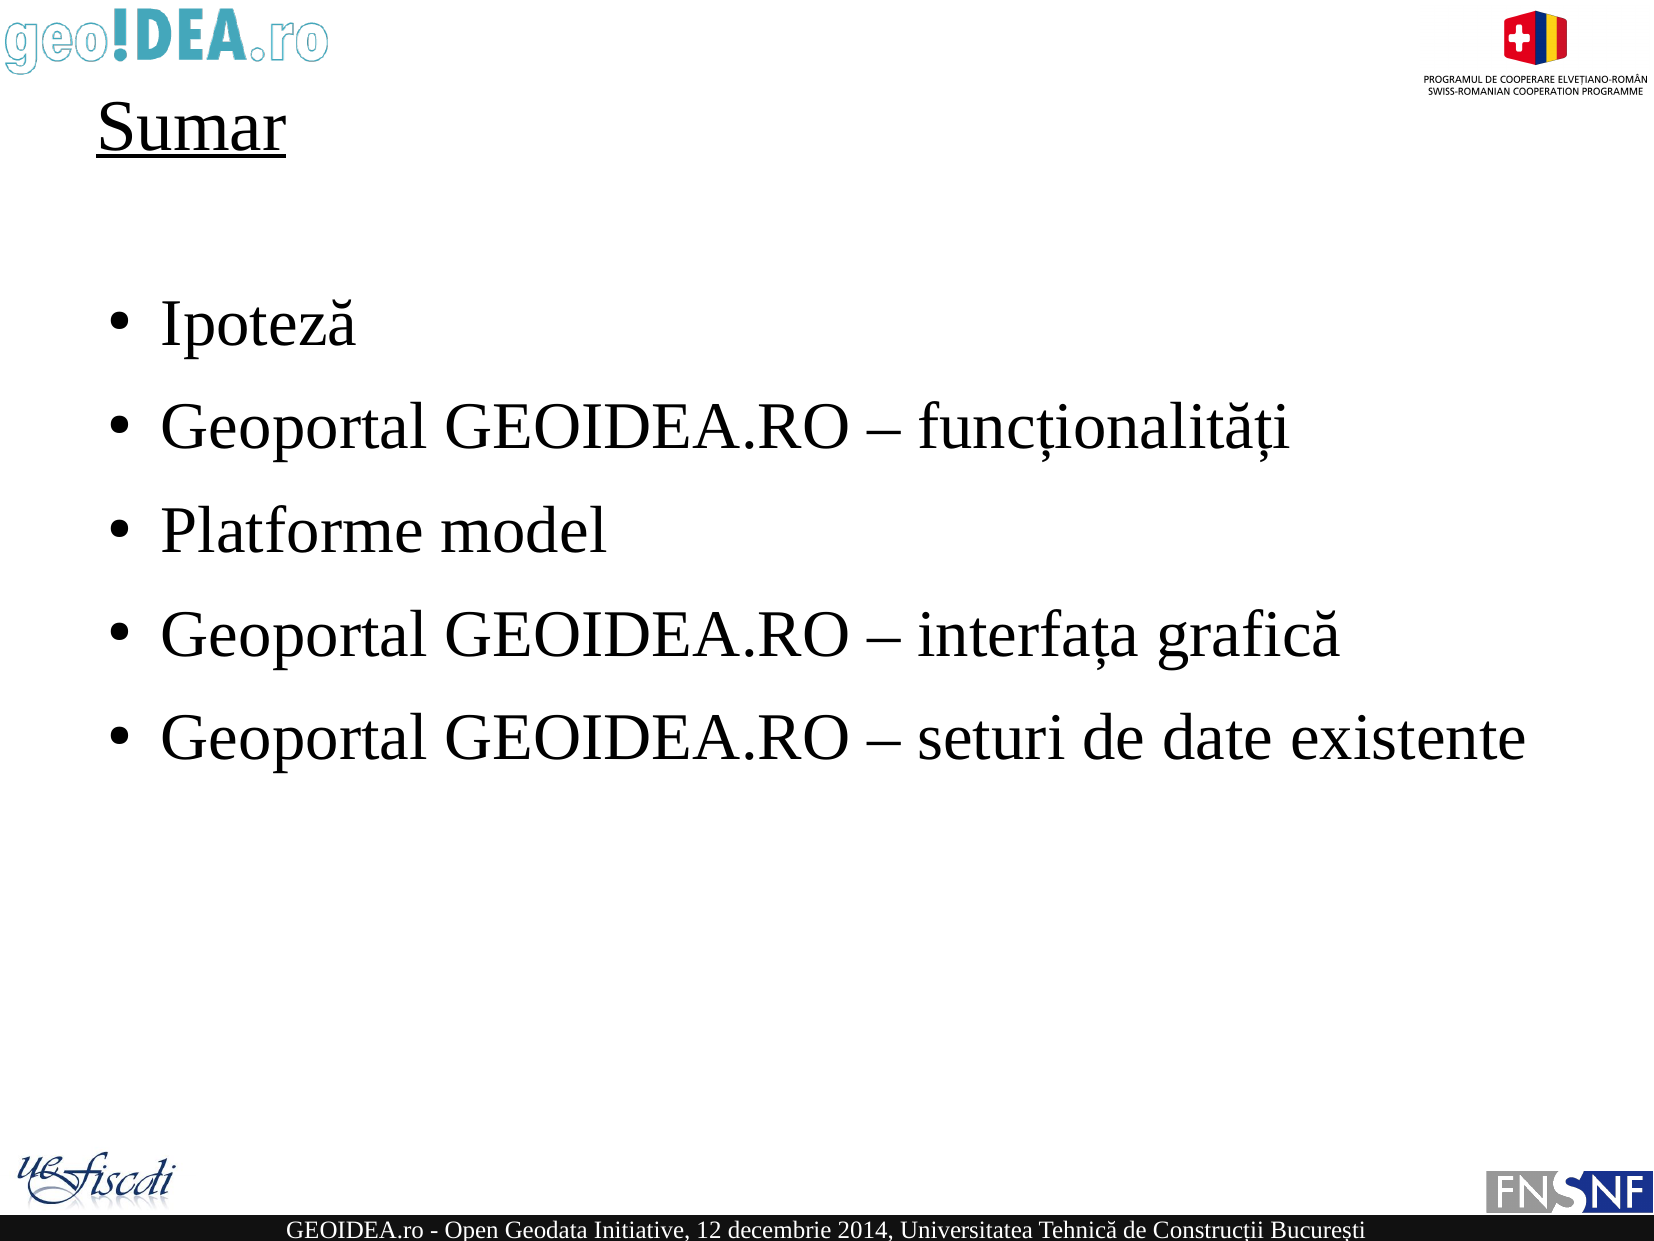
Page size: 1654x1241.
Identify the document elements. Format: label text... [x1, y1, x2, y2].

picture [1485, 1169, 1654, 1215]
picture [0, 1139, 196, 1213]
list Ipoteză Geoportal GEOIDEA.RO – funcționalități Platforme model Geoportal GEOIDEA.RO – interfața grafică Geoportal GEOIDEA.RO – seturi de date existente [90, 285, 1579, 1006]
title Sumar [7, 75, 376, 176]
picture [1420, 5, 1650, 99]
picture [1, 5, 331, 78]
